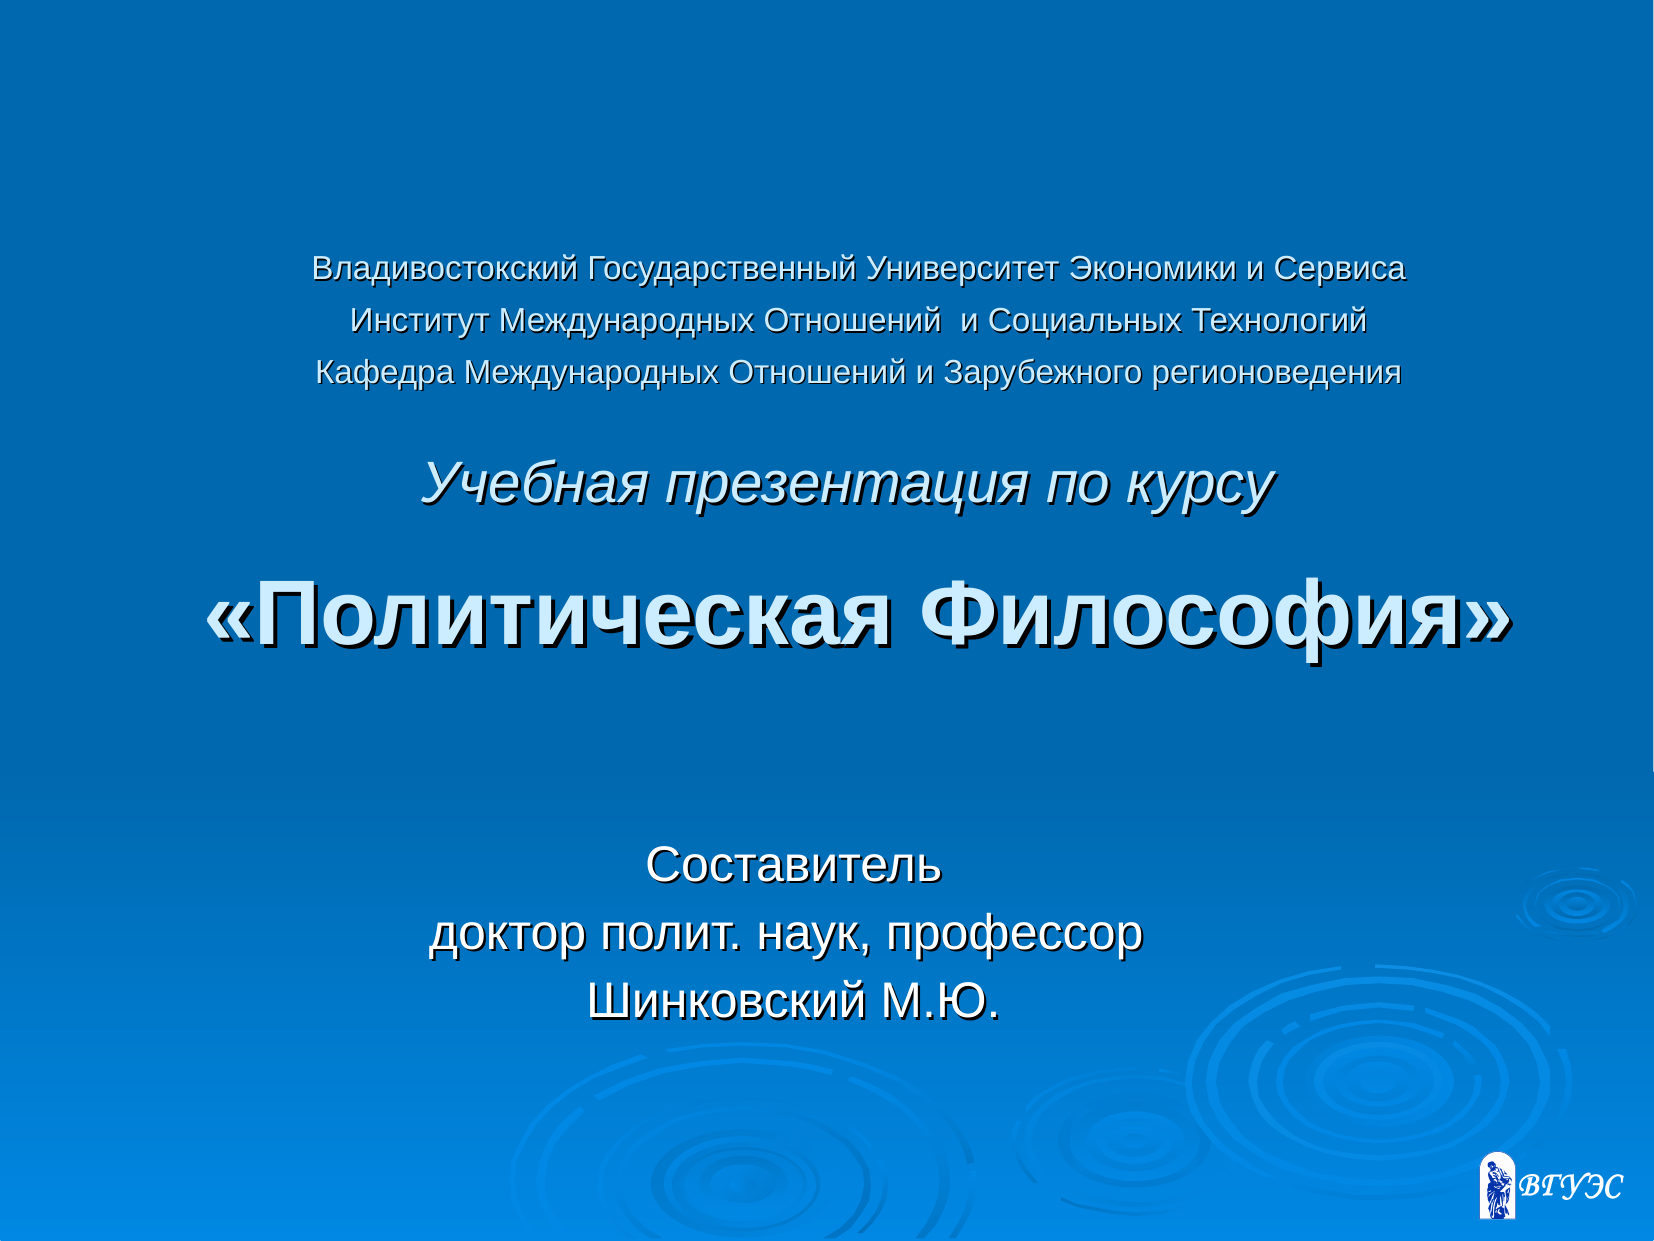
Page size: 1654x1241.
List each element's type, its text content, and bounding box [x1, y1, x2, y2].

picture [1479, 1151, 1625, 1220]
title Владивостокский Государственный Университет Экономики и Сервиса Институт Международных Отношений и Социальных Технологий Кафедра Международных Отношений и Зарубежного регионоведения Учебная презентация по курсу «Политическая Философия» [110, 60, 1609, 672]
subtitle Составитель доктор полит. наук, профессор Шинковский М.Ю. [214, 828, 1373, 1168]
